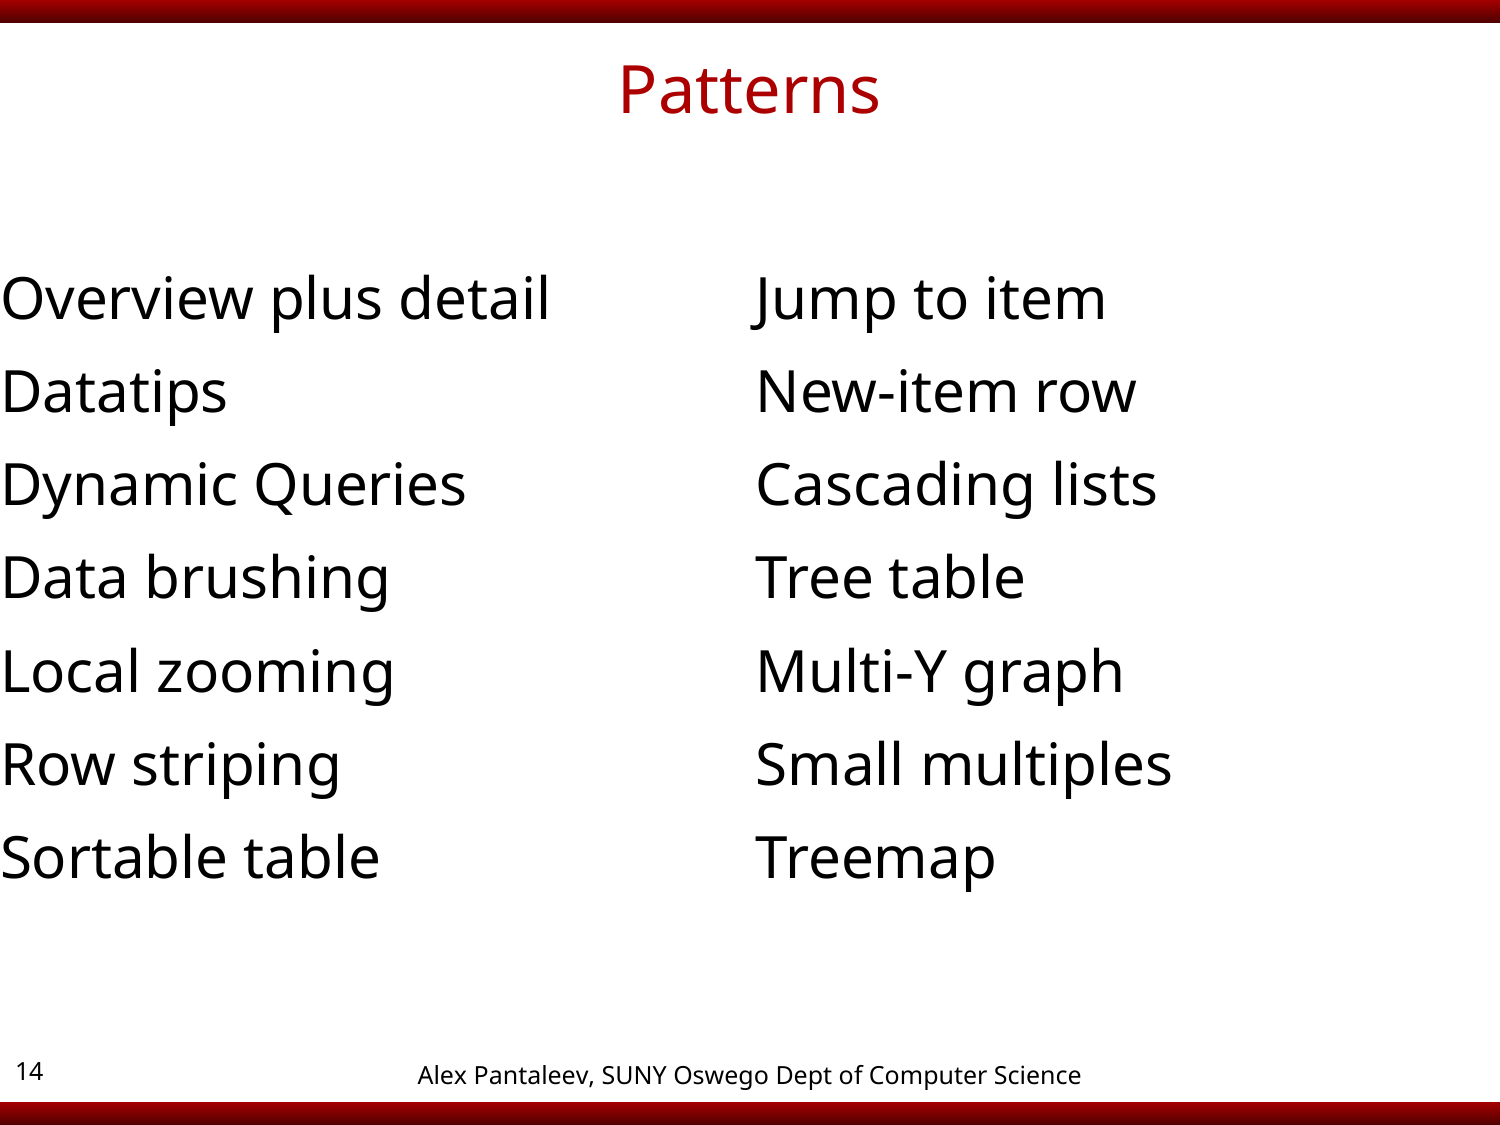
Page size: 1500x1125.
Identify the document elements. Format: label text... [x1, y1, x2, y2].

list Overview plus detail Datatips Dynamic Queries Data brushing Local zooming Row striping Sortable table [0, 262, 720, 1048]
title Patterns [0, 32, 1500, 143]
list Jump to item New-item row Cascading lists Tree table Multi-Y graph Small multiples Treemap [755, 262, 1476, 1048]
